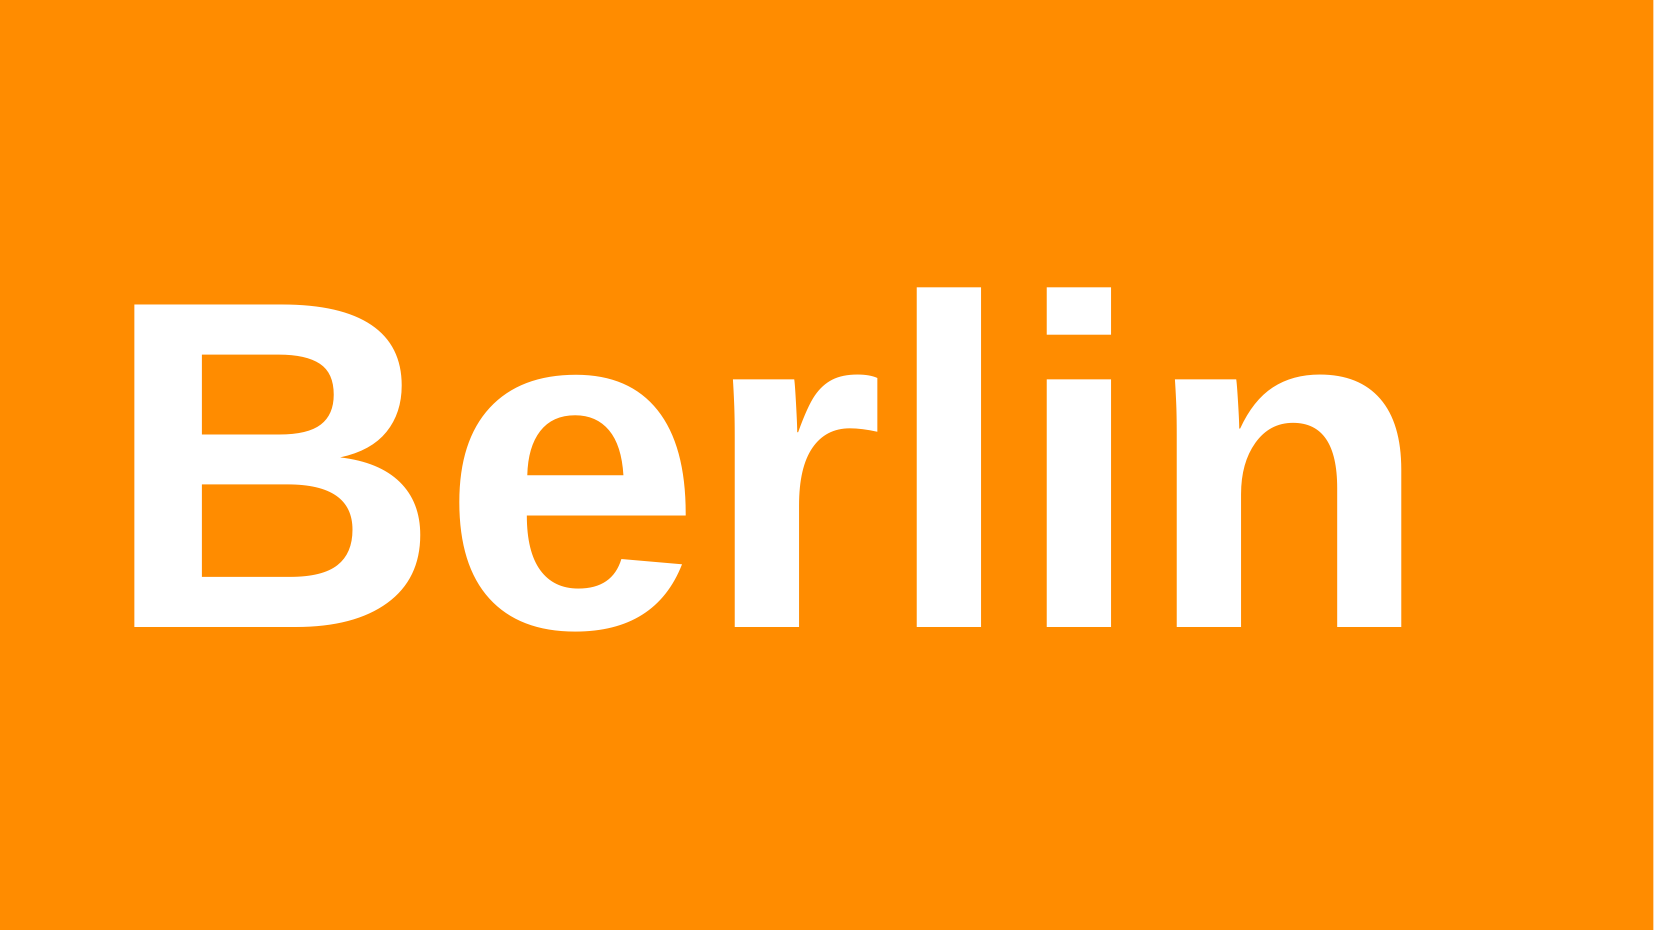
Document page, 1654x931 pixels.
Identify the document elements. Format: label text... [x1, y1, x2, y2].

text_box Berlin [88, 195, 1588, 735]
